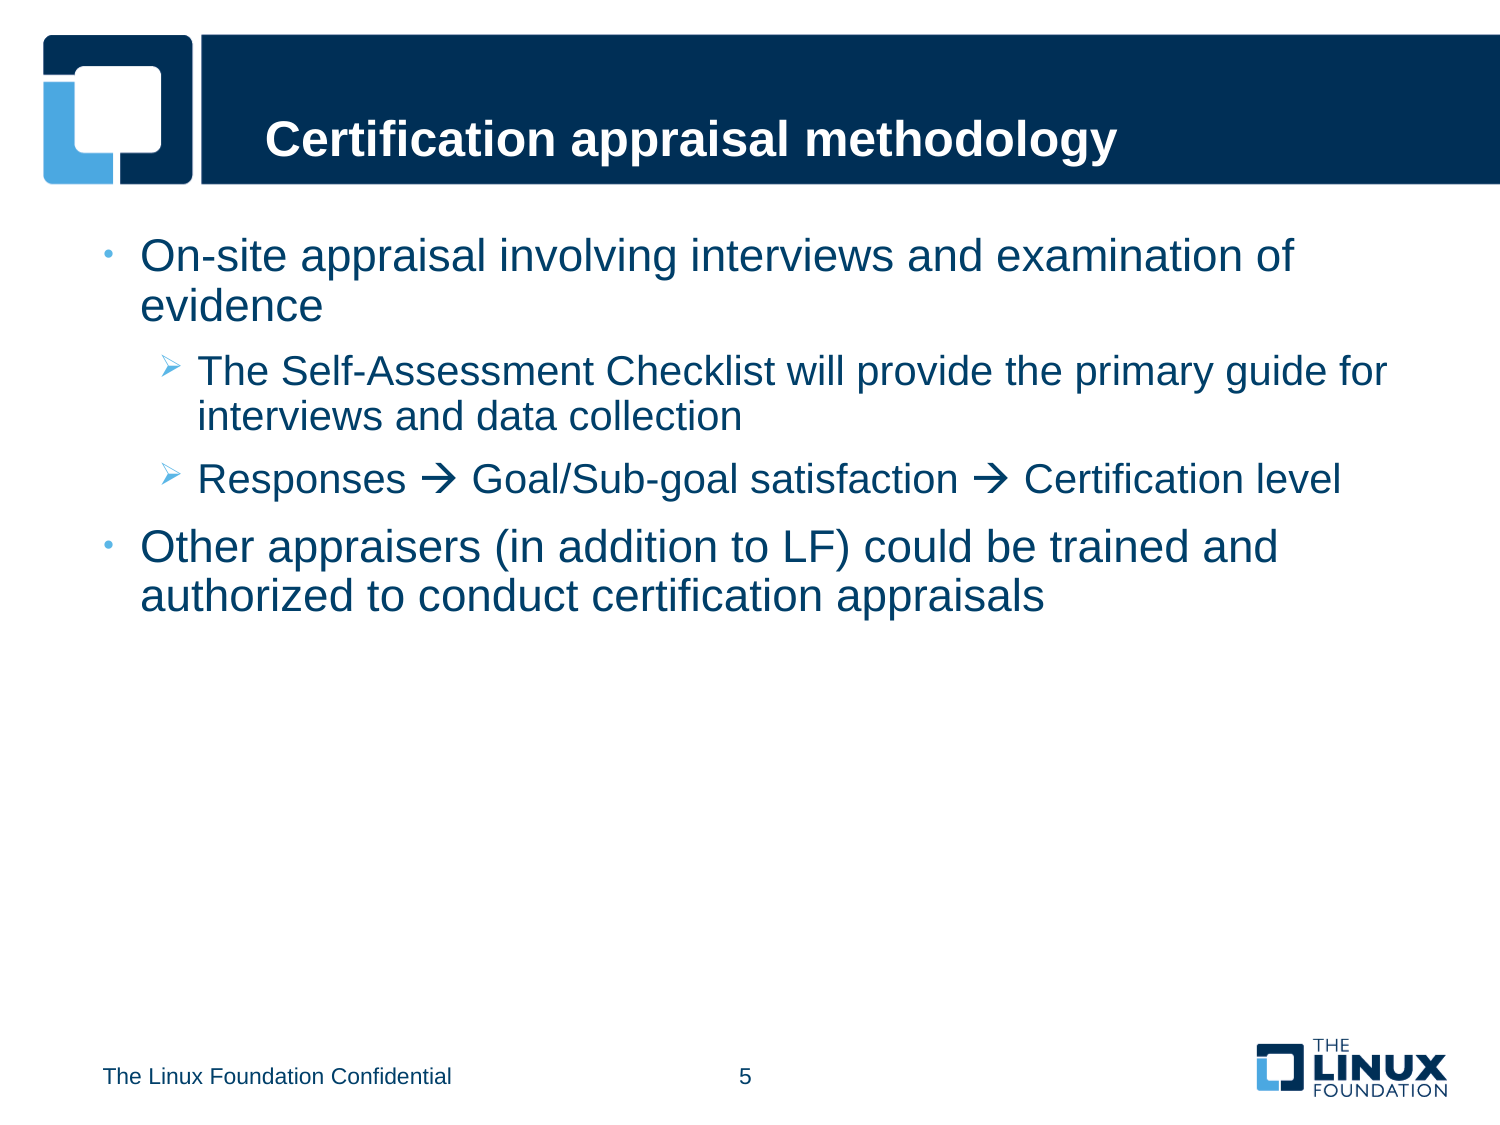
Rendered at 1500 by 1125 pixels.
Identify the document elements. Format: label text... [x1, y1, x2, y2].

picture [0, 0, 1500, 1125]
text_box The Linux Foundation Confidential [87, 1037, 475, 1113]
text_box <number> [589, 1037, 902, 1113]
title Certification appraisal methodology [249, 37, 1438, 175]
list On-site appraisal involving interviews and examination of evidence The Self-Assessment Checklist will provide the primary guide for interviews and data collection Responses  Goal/Sub-goal satisfaction  Certification level Other appraisers (in addition to LF) could be trained and authorized to conduct certification appraisals [87, 224, 1450, 1025]
